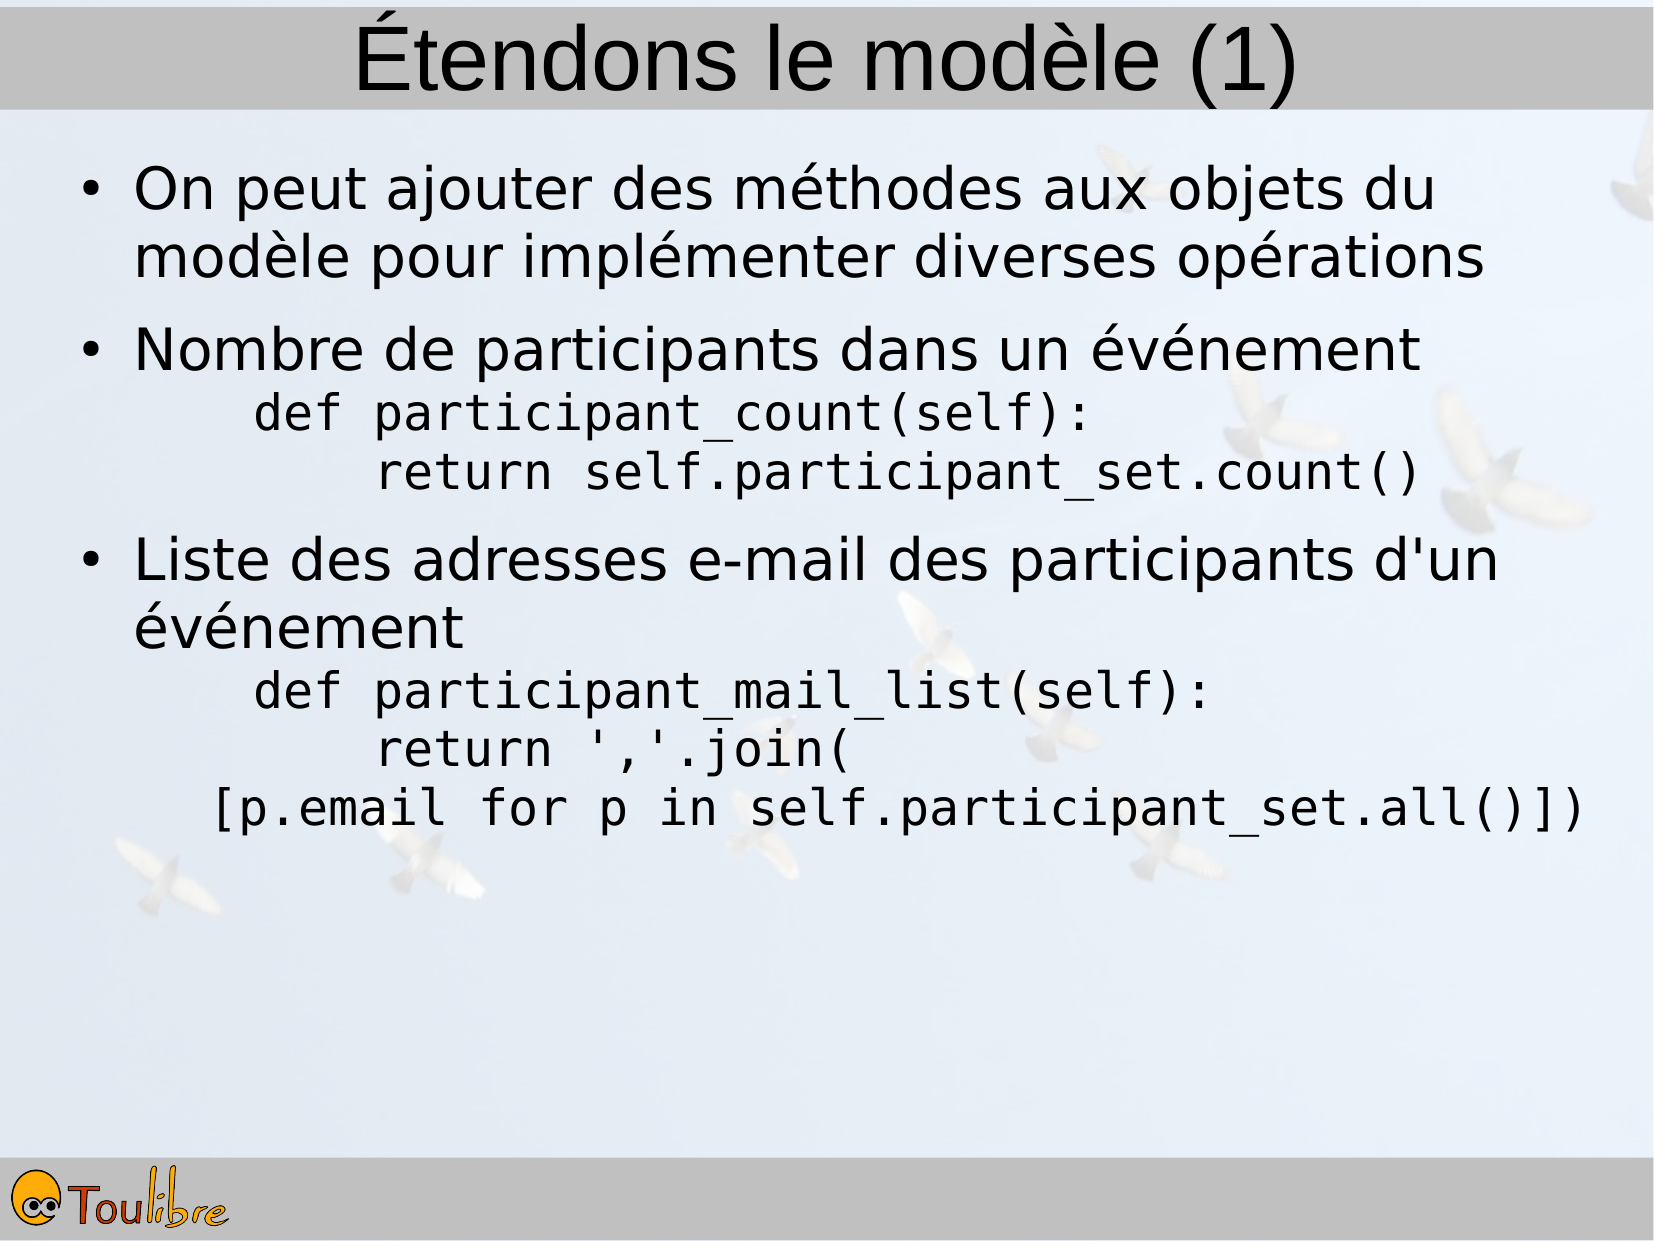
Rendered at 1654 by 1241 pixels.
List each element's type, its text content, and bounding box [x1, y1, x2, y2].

title Étendons le modèle (1) [0, 7, 1654, 110]
picture [11, 1165, 229, 1228]
list On peut ajouter des méthodes aux objets du modèle pour implémenter diverses opérations Nombre de participants dans un événement def participant_count(self): return self.participant_set.count() Liste des adresses e-mail des participants d'un événement def participant_mail_list(self): return ','.join( [p.email for p in self.participant_set.all()]) [62, 155, 1621, 974]
